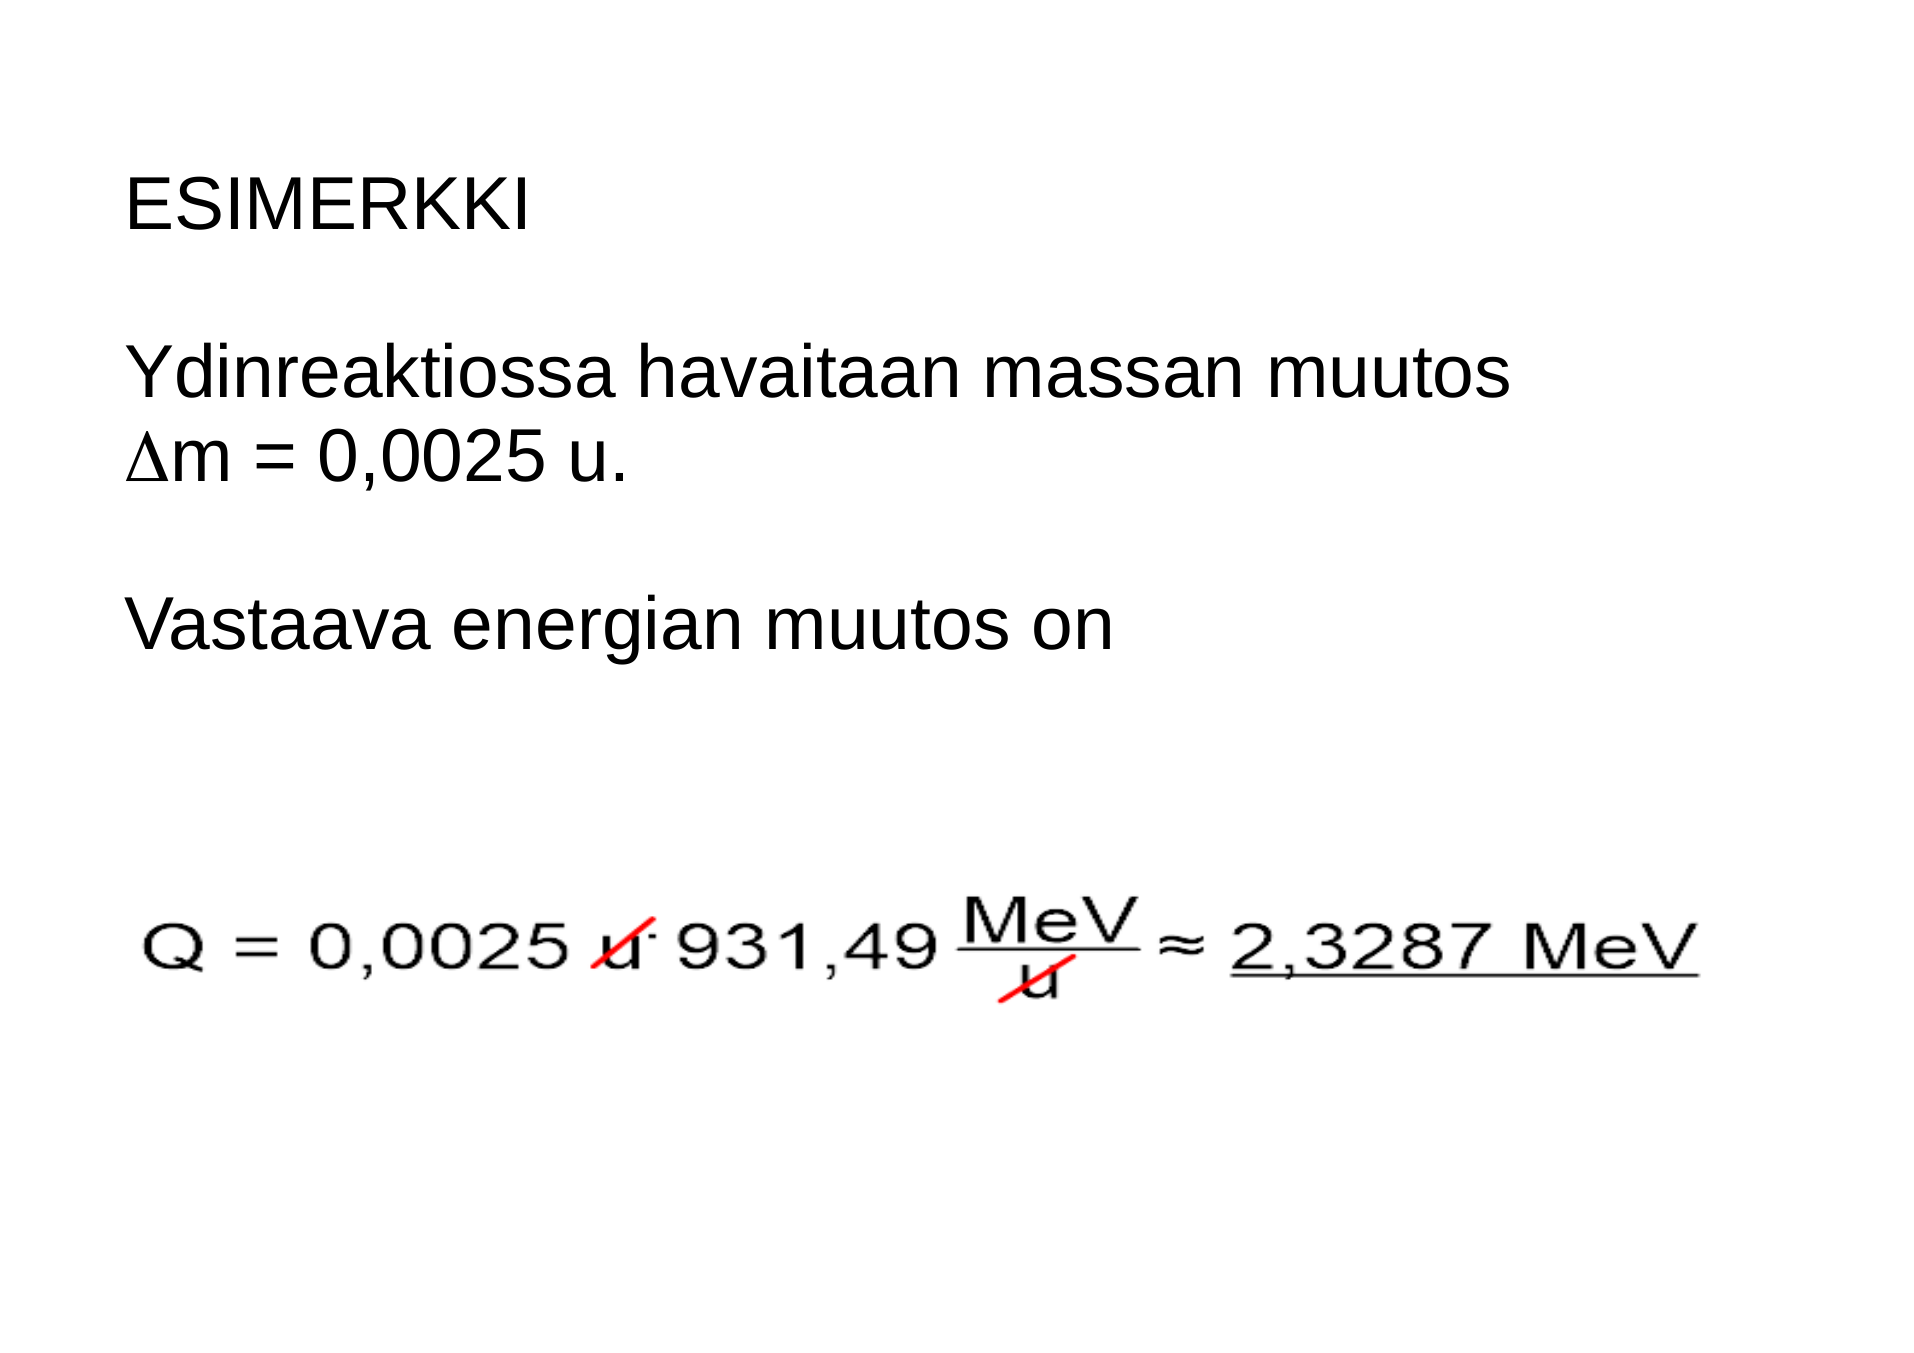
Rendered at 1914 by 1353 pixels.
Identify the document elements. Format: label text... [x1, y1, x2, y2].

picture [68, 844, 1853, 1031]
text_box ESIMERKKI Ydinreaktiossa havaitaan massan muutos Dm = 0,0025 u. Vastaava energian muutos on [109, 154, 1709, 747]
